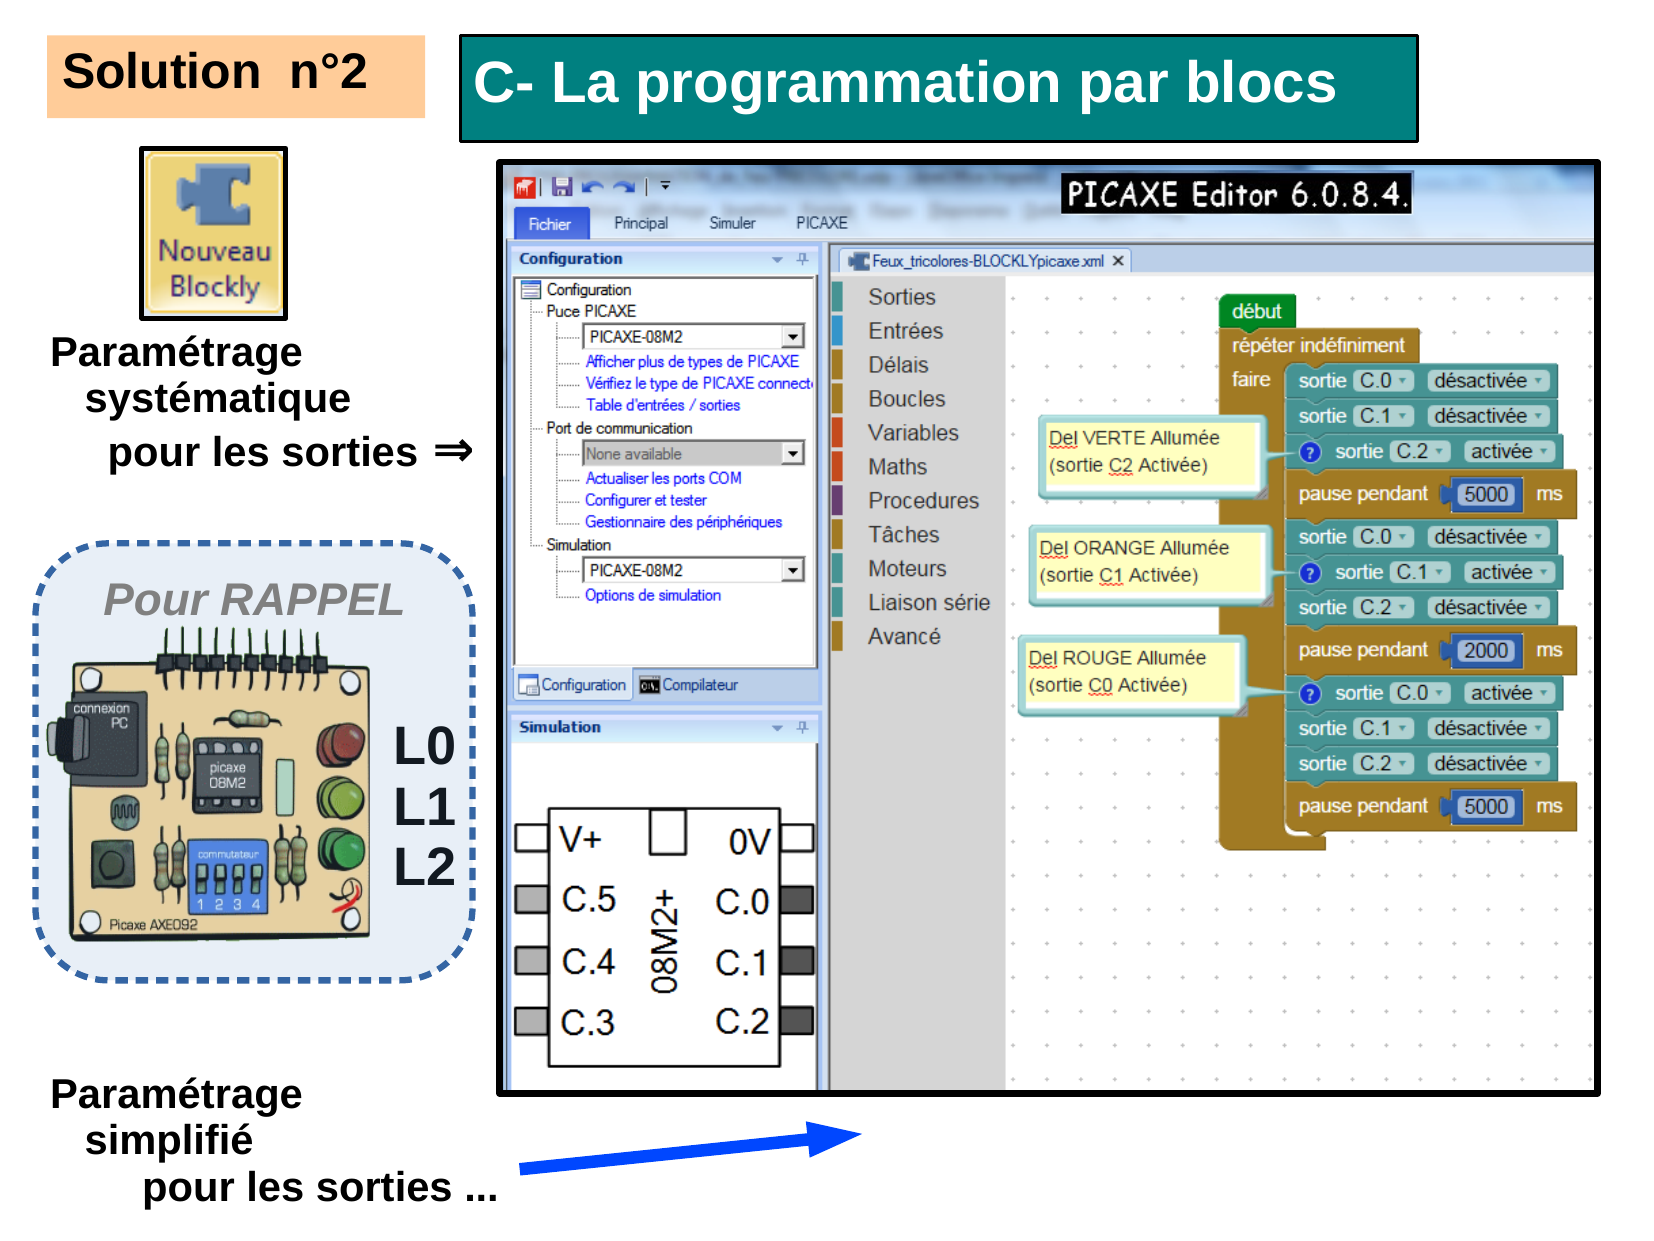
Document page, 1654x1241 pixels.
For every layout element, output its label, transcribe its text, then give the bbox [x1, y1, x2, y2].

text_box [35, 543, 473, 981]
picture [39, 933, 53, 957]
picture [144, 150, 284, 316]
text_box C- La programmation par blocs [460, 35, 1418, 142]
text_box Pour RAPPEL [88, 566, 421, 634]
picture [502, 165, 1595, 1193]
text_box Solution n°2 [47, 35, 426, 119]
text_box Paramétrage simplifié pour les sorties ... [35, 1062, 556, 1218]
text_box Paramétrage systématique pour les sorties ⇒ [35, 321, 496, 485]
